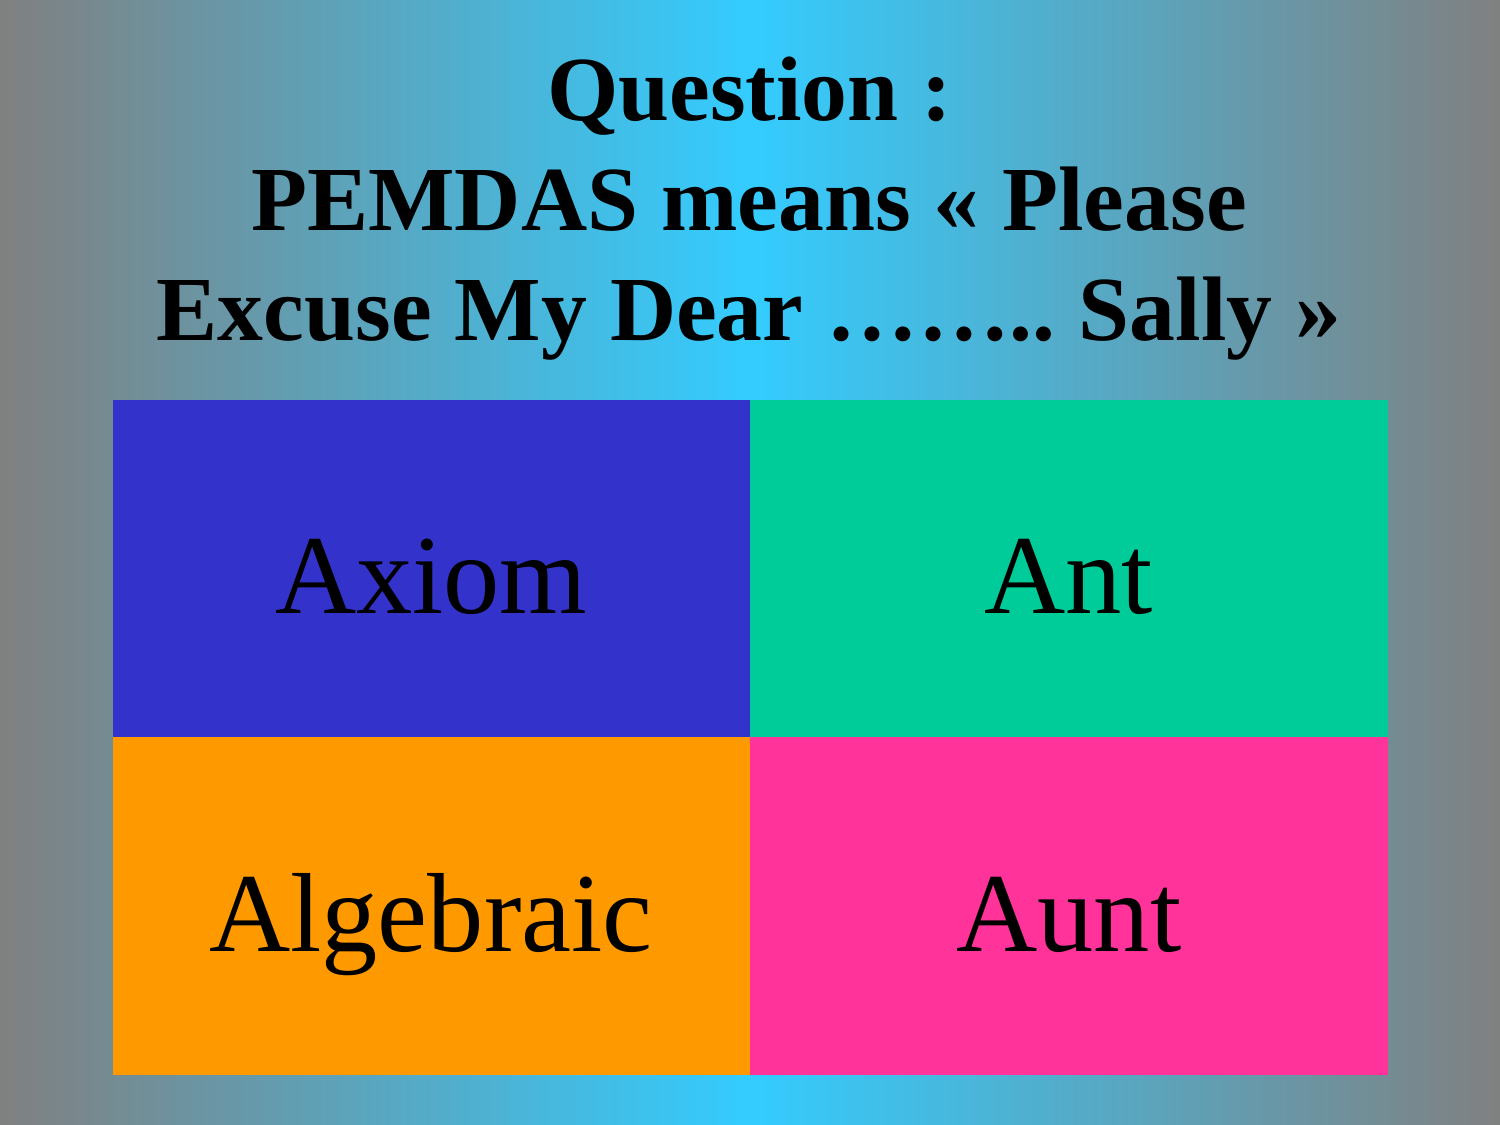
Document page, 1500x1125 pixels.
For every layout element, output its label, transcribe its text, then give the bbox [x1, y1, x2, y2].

table_cell Algebraic [113, 737, 750, 1075]
table_header Axiom [113, 400, 750, 737]
table_cell Aunt [750, 737, 1388, 1075]
title Question : PEMDAS means « Please Excuse My Dear …….. Sally » [112, 21, 1388, 367]
table_header Ant [750, 400, 1388, 737]
